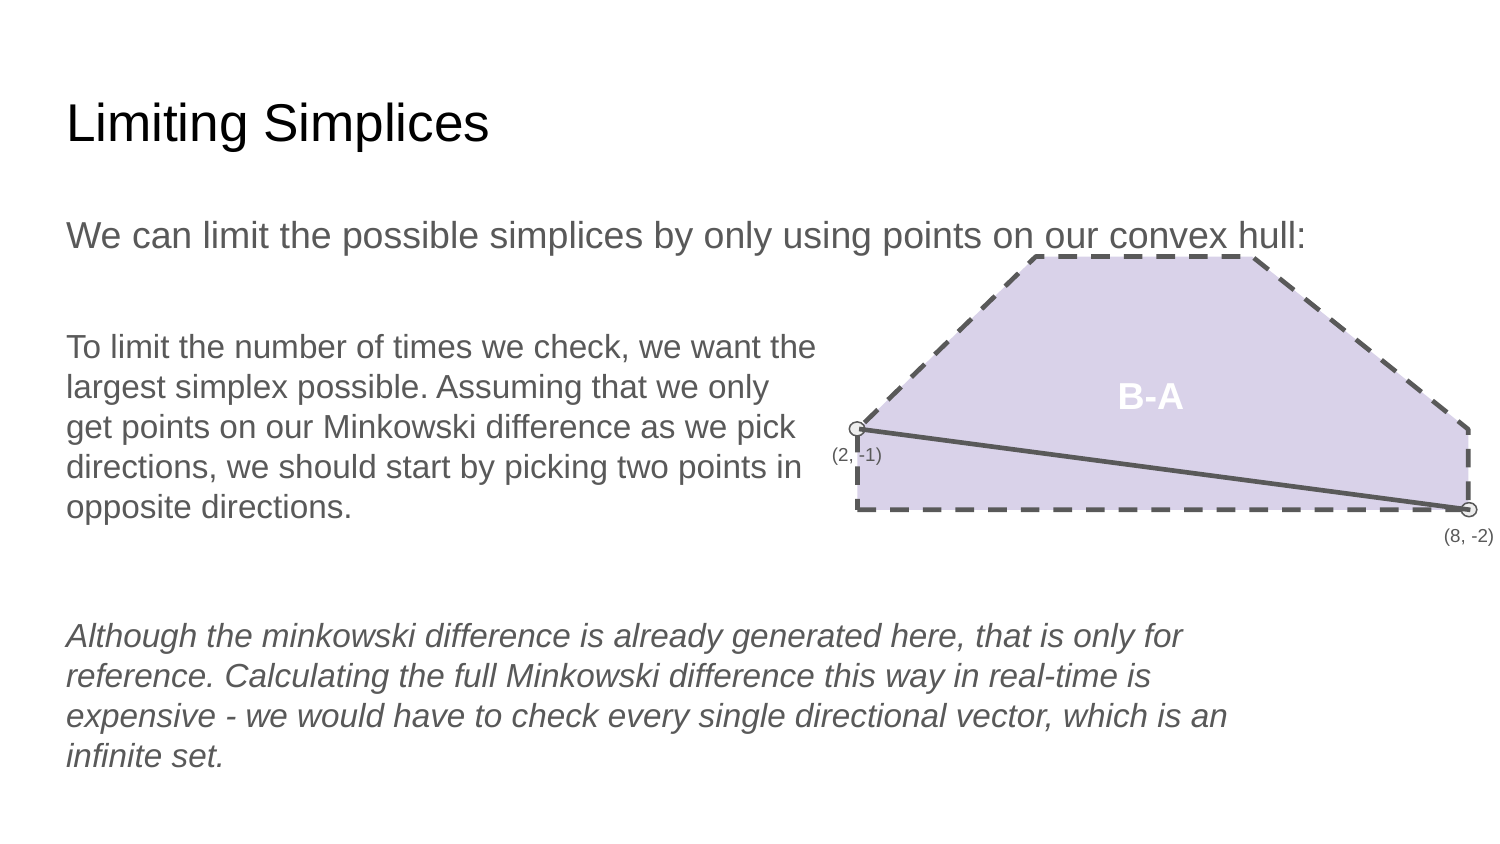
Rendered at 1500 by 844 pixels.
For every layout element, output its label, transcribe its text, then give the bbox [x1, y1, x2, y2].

title Limiting Simplices [51, 72, 1449, 167]
list We can limit the possible simplices by only using points on our convex hull: [51, 189, 1449, 283]
text_box To limit the number of times we check, we want the largest simplex possible. Assuming that we only get points on our Minkowski difference as we pick directions, we should start by picking two points in opposite directions. [51, 310, 835, 599]
text_box Although the minkowski difference is already generated here, that is only for reference. Calculating the full Minkowski difference this way in real-time is expensive - we would have to check every single directional vector, which is an infinite set. [51, 599, 1264, 790]
text_box B-A [1070, 356, 1232, 432]
text_box (2, -1) [806, 435, 908, 474]
text_box [849, 256, 1477, 517]
text_box (8, -2) [1418, 515, 1500, 554]
text_box [857, 438, 1445, 510]
